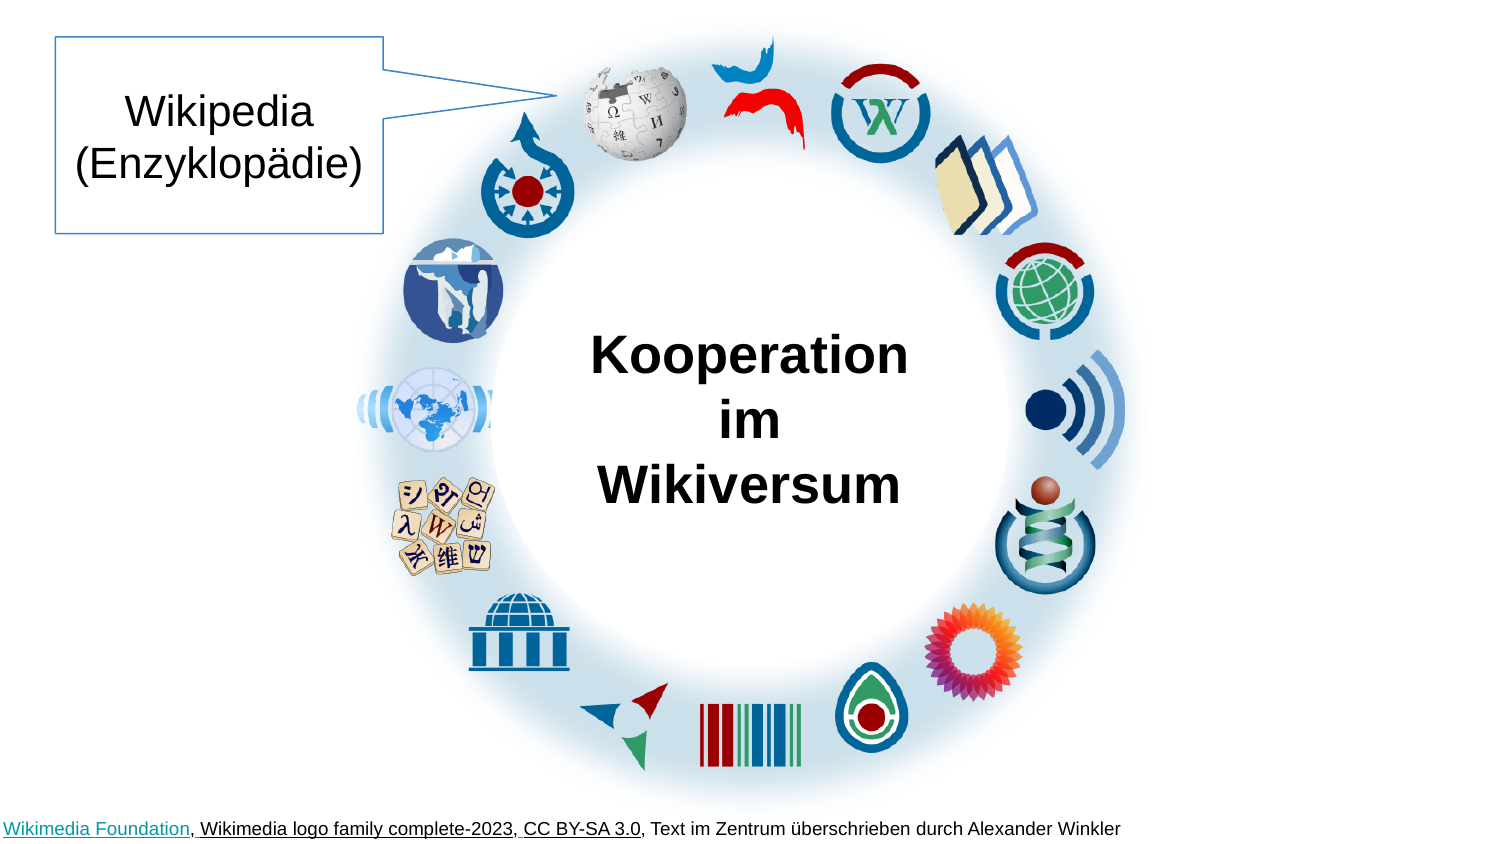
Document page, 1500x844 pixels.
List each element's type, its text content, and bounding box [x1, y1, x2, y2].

text_box Wikipedia (Enzyklopädie) [55, 36, 557, 234]
text_box Kooperation im Wikiversum [491, 179, 1009, 665]
picture [340, 12, 1160, 801]
text_box Wikimedia Foundation, Wikimedia logo family complete-2023, CC BY-SA 3.0, Text im Zentrum überschrieben durch Alexander Winkler [0, 801, 1465, 844]
